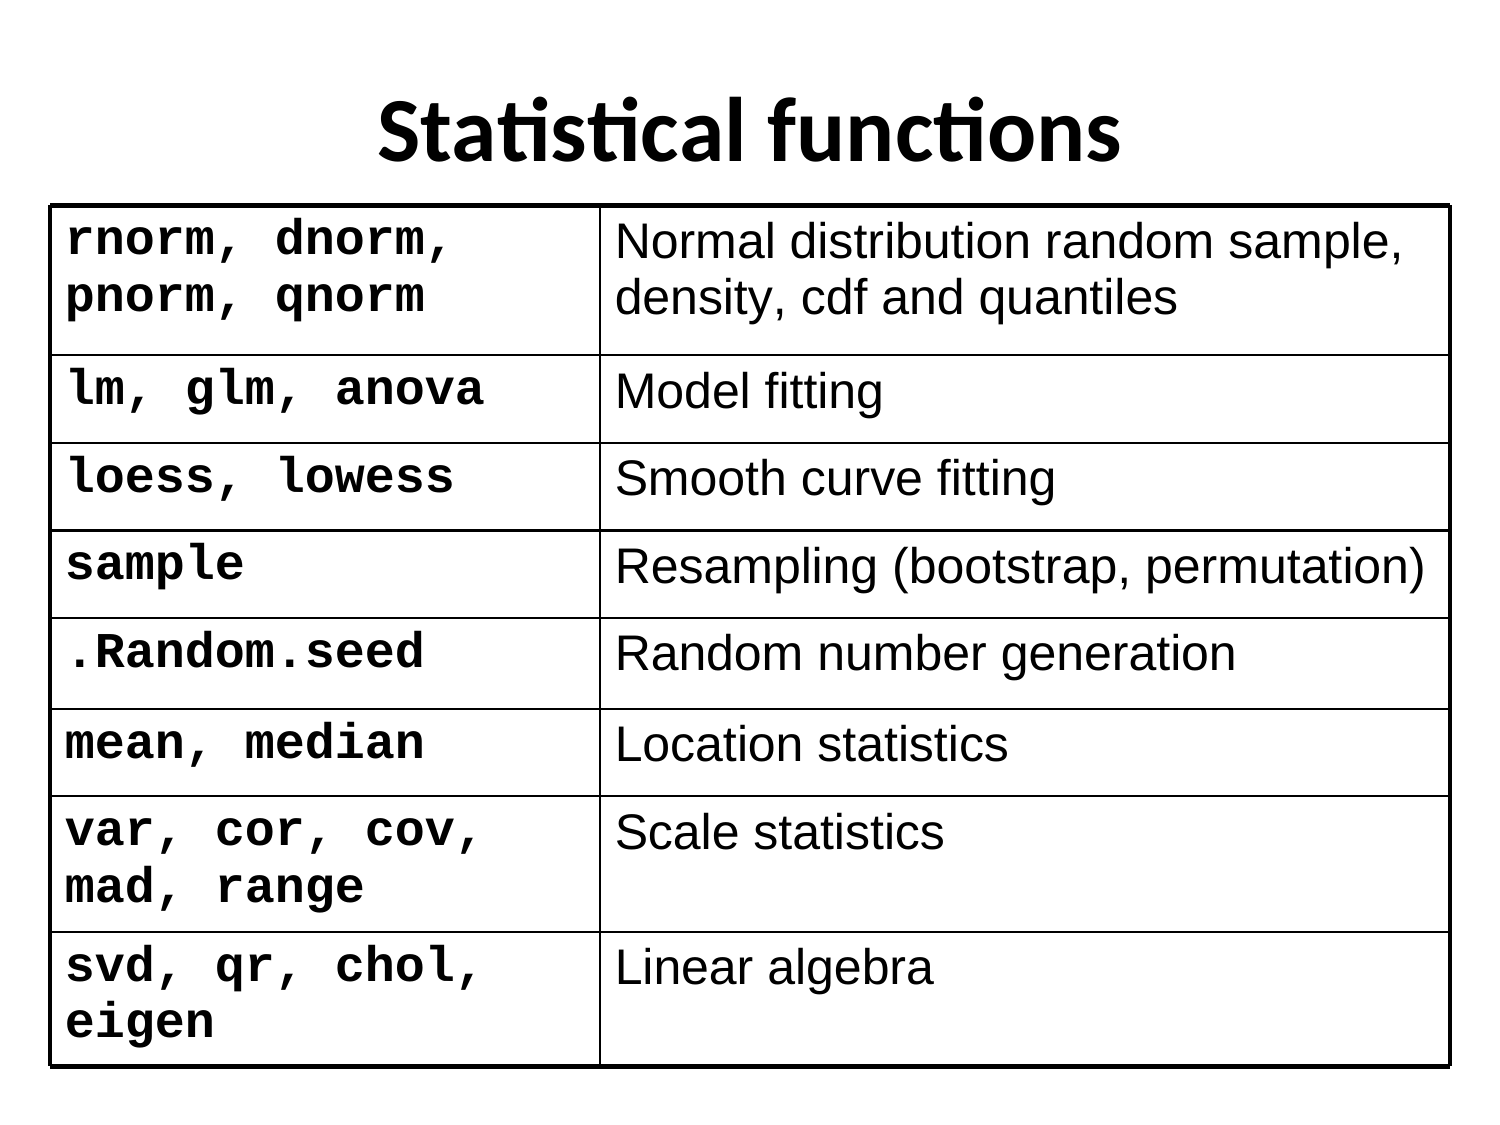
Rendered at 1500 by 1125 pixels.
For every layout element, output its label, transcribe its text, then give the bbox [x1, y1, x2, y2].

title Statistical functions [75, 45, 1426, 203]
text_box lm, glm, anova [52, 356, 599, 442]
text_box rnorm, dnorm, pnorm, qnorm [52, 208, 599, 354]
text_box Normal distribution random sample, density, cdf and quantiles [601, 208, 1448, 354]
text_box loess, lowess [52, 444, 599, 529]
text_box Smooth curve fitting [601, 444, 1448, 529]
text_box .Random.seed [52, 619, 599, 708]
text_box svd, qr, chol, eigen [52, 933, 599, 1064]
text_box Model fitting [601, 356, 1448, 442]
text_box sample [52, 532, 599, 617]
text_box Random number generation [601, 619, 1448, 708]
text_box Resampling (bootstrap, permutation) [601, 532, 1448, 617]
text_box mean, median [52, 710, 599, 795]
text_box Linear algebra [601, 933, 1448, 1064]
text_box var, cor, cov, mad, range [52, 797, 599, 931]
text_box Location statistics [601, 710, 1448, 795]
text_box Scale statistics [601, 797, 1448, 931]
